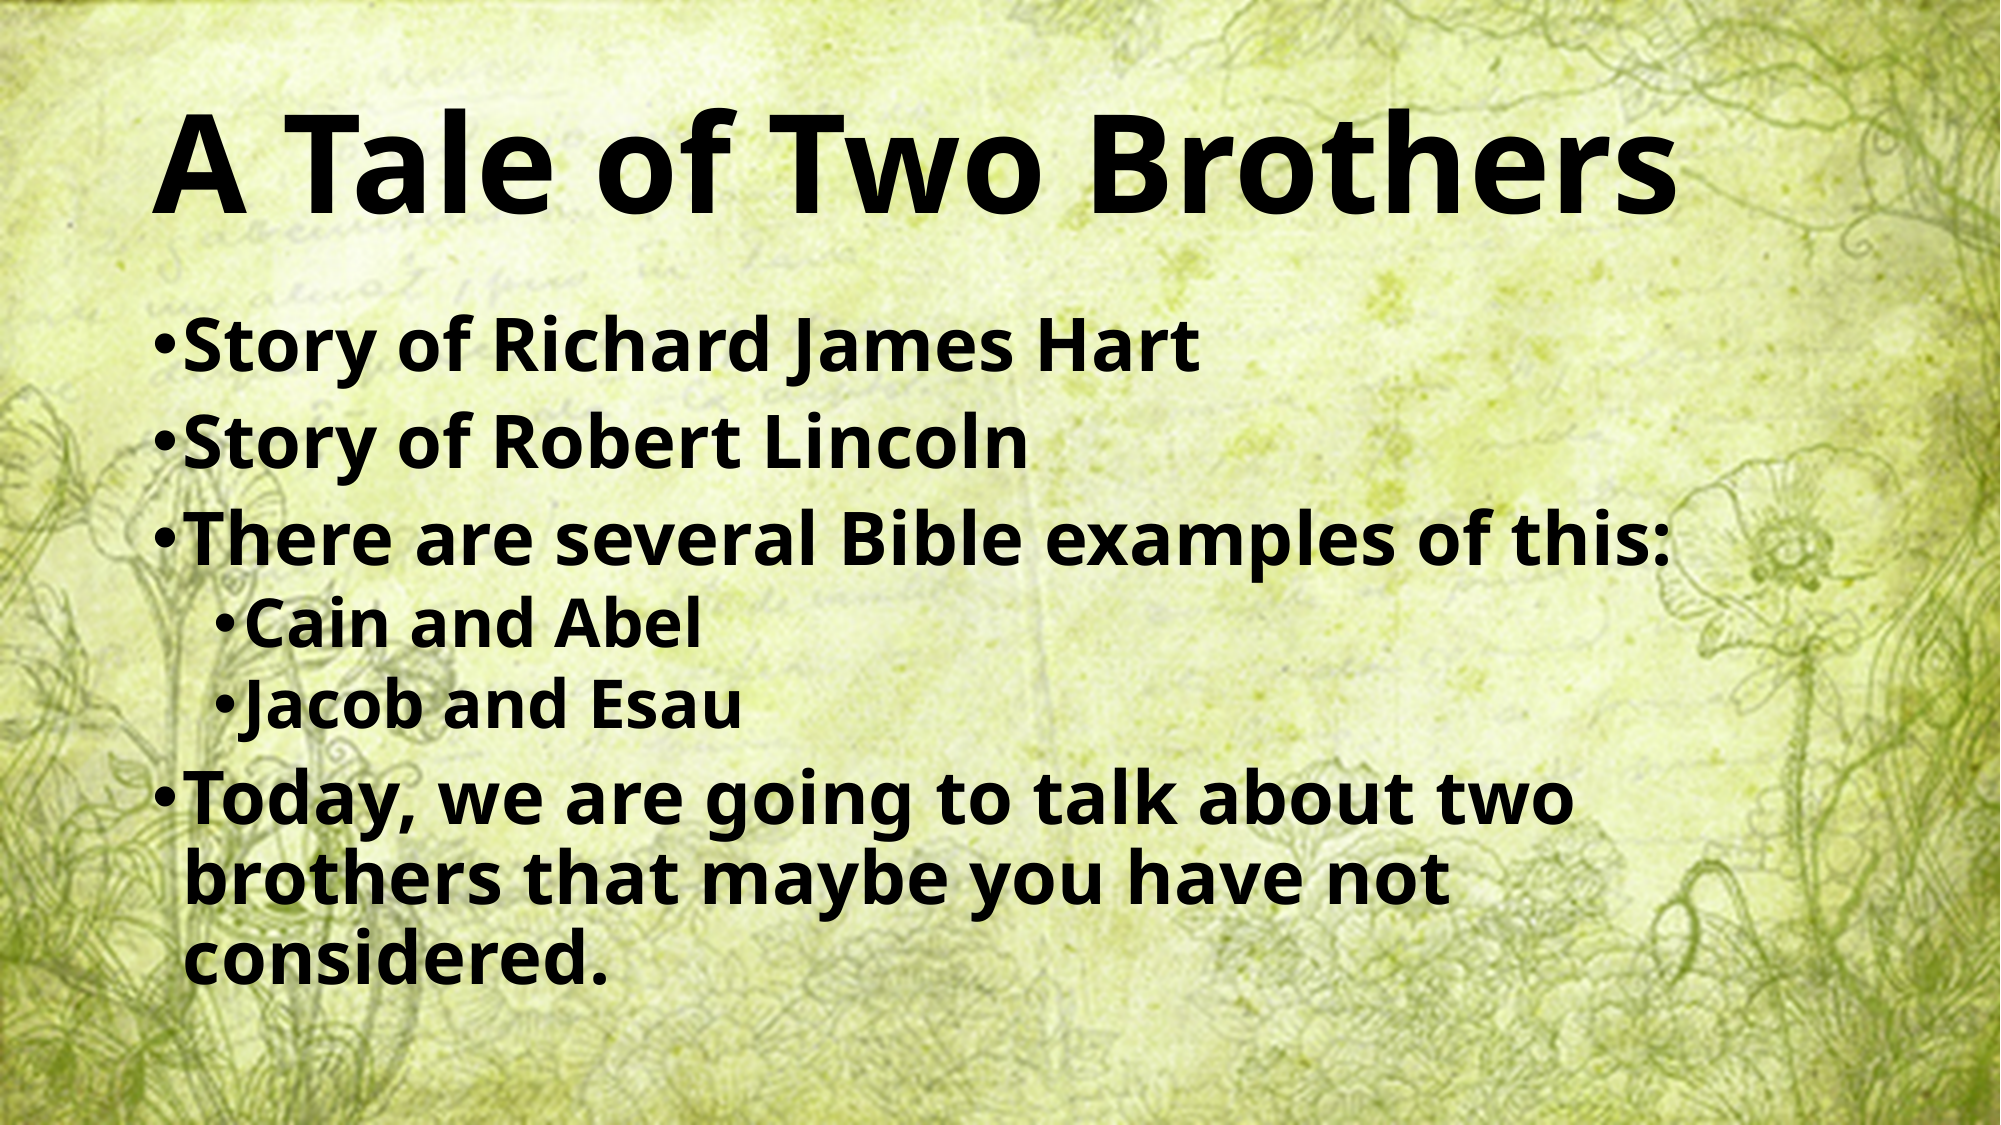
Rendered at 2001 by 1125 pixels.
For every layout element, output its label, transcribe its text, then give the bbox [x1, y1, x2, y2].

picture [0, 0, 2000, 1125]
title A Tale of Two Brothers [137, 59, 1863, 278]
list Story of Richard James Hart Story of Robert Lincoln There are several Bible examples of this: Cain and Abel Jacob and Esau Today, we are going to talk about two brothers that maybe you have not considered. [137, 299, 1863, 1014]
